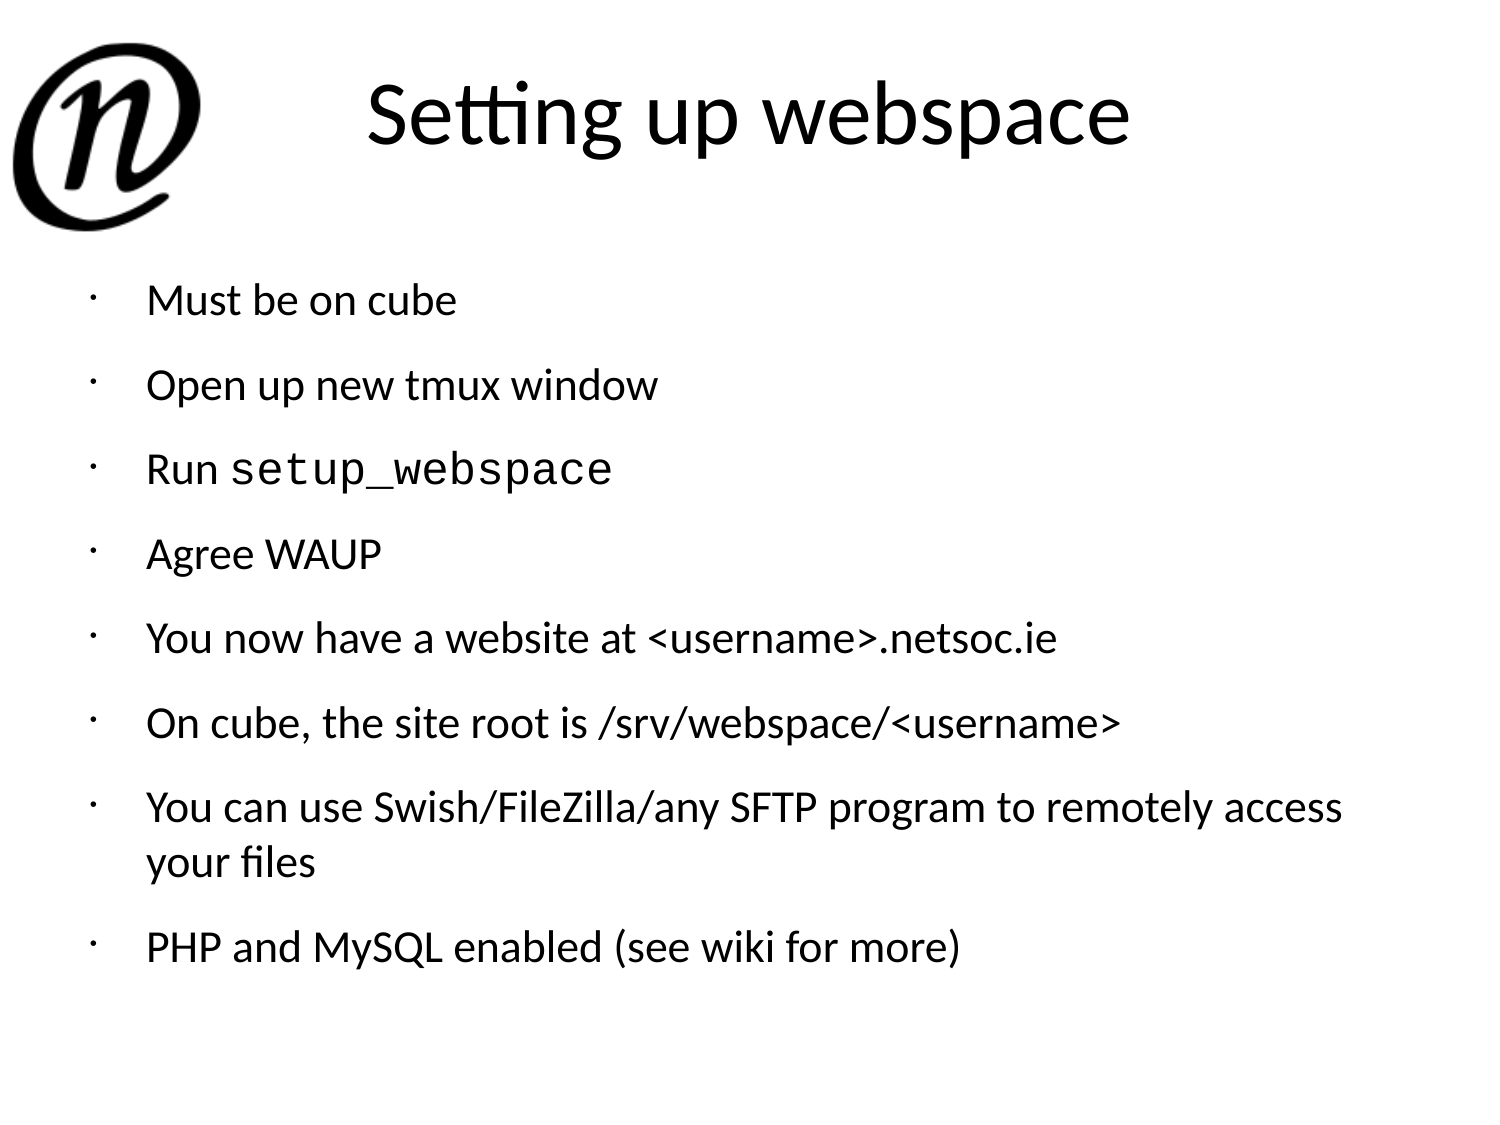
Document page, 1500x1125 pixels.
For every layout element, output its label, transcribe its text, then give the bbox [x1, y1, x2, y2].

title Setting up webspace [75, 45, 1425, 233]
list Must be on cube Open up new tmux window Run setup_webspace Agree WAUP You now have a website at <username>.netsoc.ie On cube, the site root is /srv/webspace/<username> You can use Swish/FileZilla/any SFTP program to remotely access your files PHP and MySQL enabled (see wiki for more) [75, 262, 1412, 1071]
picture [0, 30, 214, 245]
